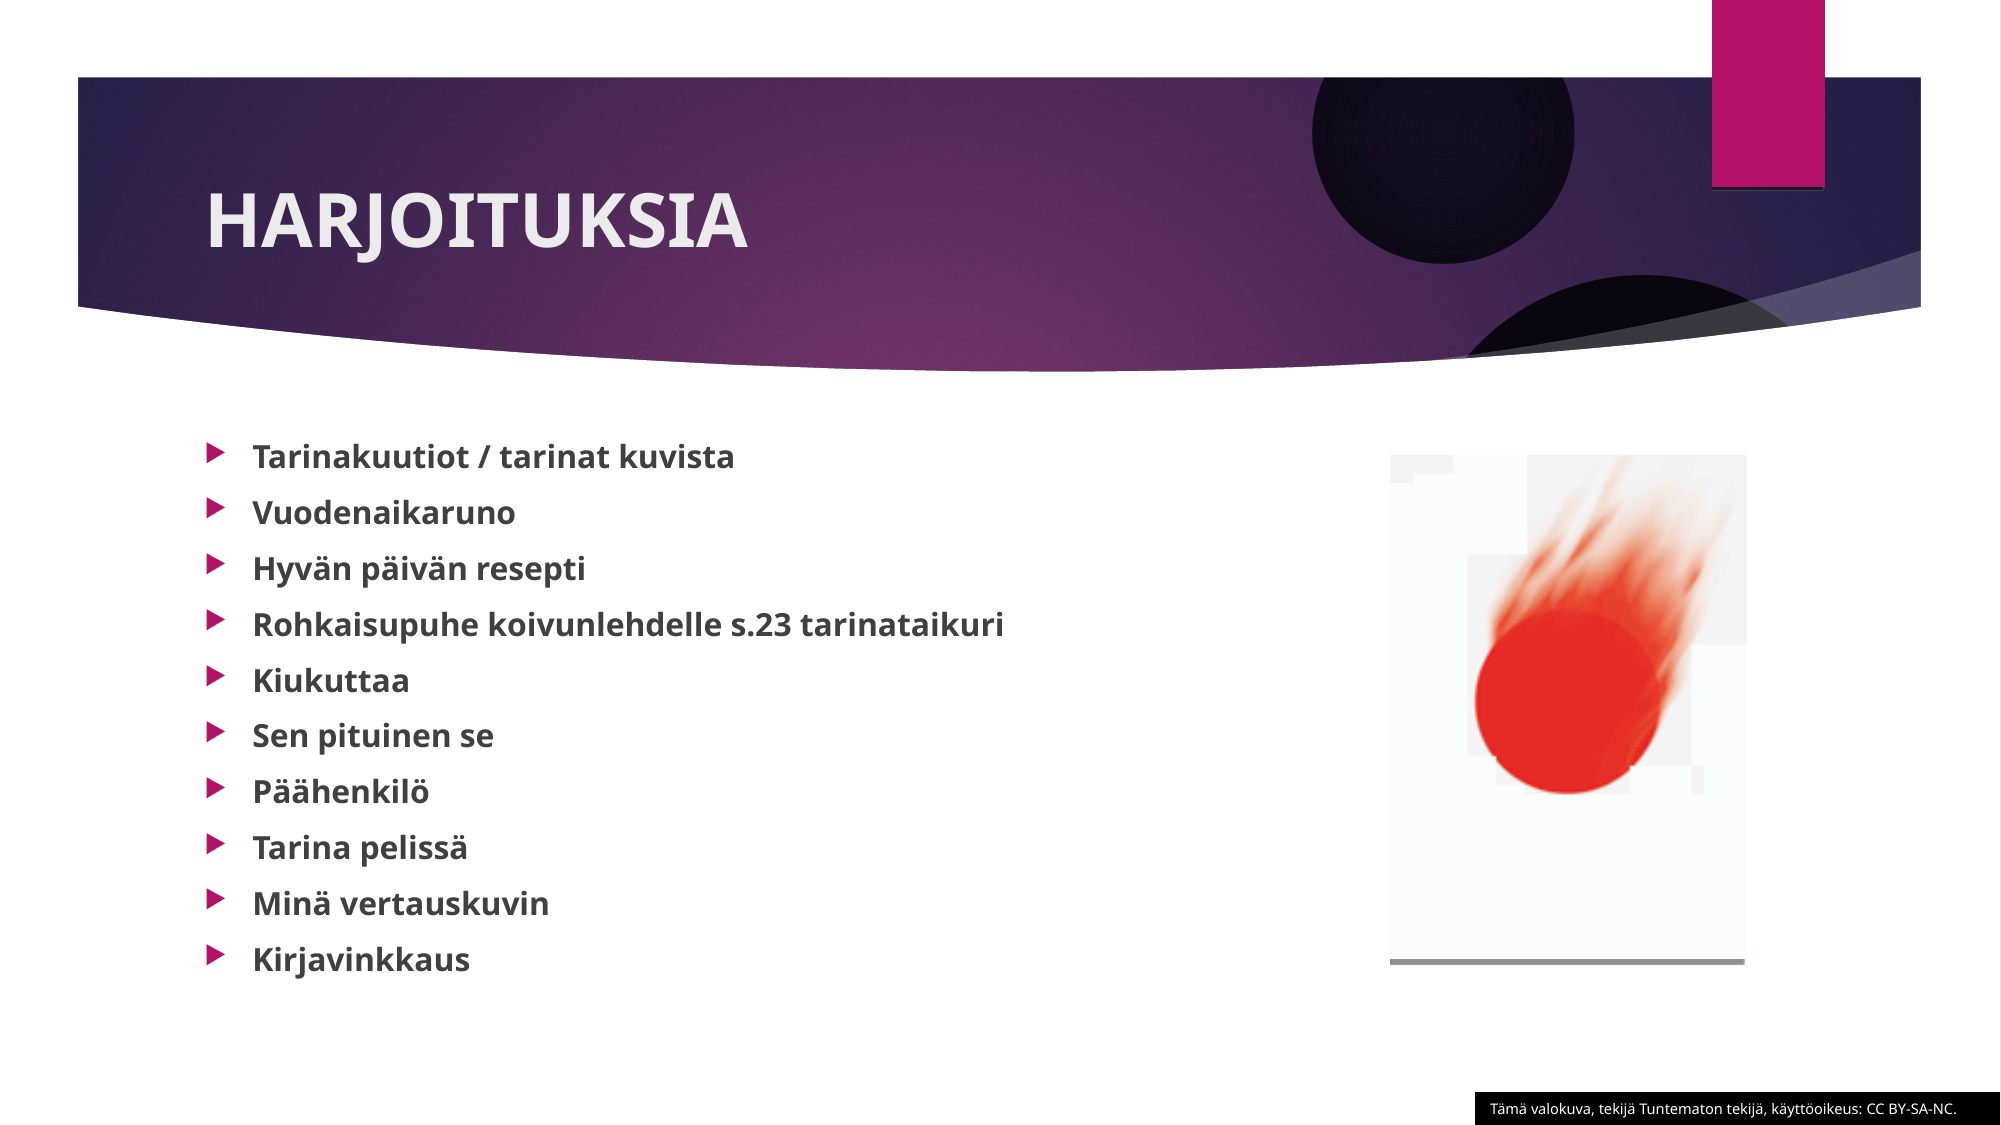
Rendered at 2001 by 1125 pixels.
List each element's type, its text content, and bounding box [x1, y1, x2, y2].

list Tarinakuutiot / tarinat kuvista Vuodenaikaruno Hyvän päivän resepti Rohkaisupuhe koivunlehdelle s.23 tarinataikuri Kiukuttaa Sen pituinen se Päähenkilö Tarina pelissä Minä vertauskuvin Kirjavinkkaus [189, 427, 1239, 988]
text_box Tämä valokuva, tekijä Tuntematon tekijä, käyttöoikeus: CC BY-SA-NC. [1475, 1092, 2000, 1125]
title HARJOITUKSIA [189, 159, 1627, 276]
picture [1390, 455, 1747, 959]
